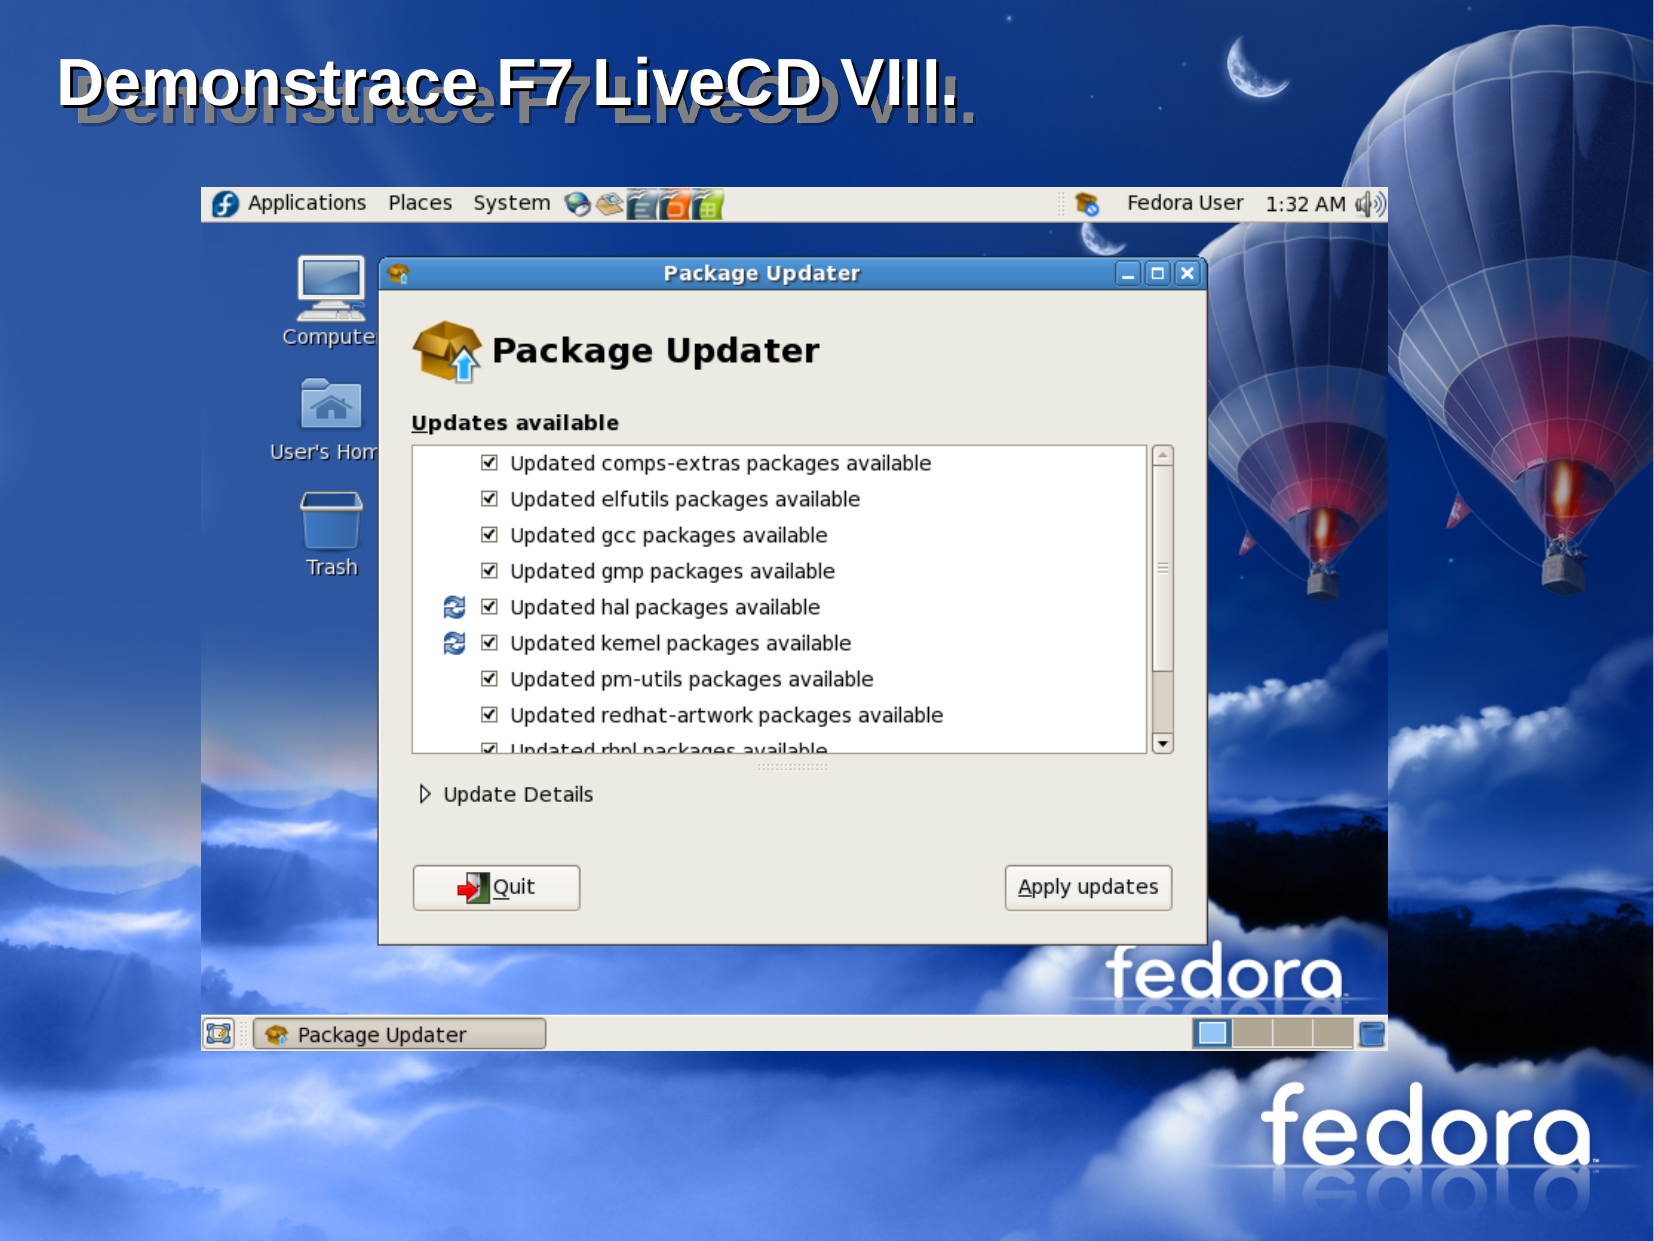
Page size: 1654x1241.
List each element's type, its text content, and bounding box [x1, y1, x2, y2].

picture [0, 0, 1654, 1241]
text_box Demonstrace F7 LiveCD VIII. [41, 37, 1613, 154]
